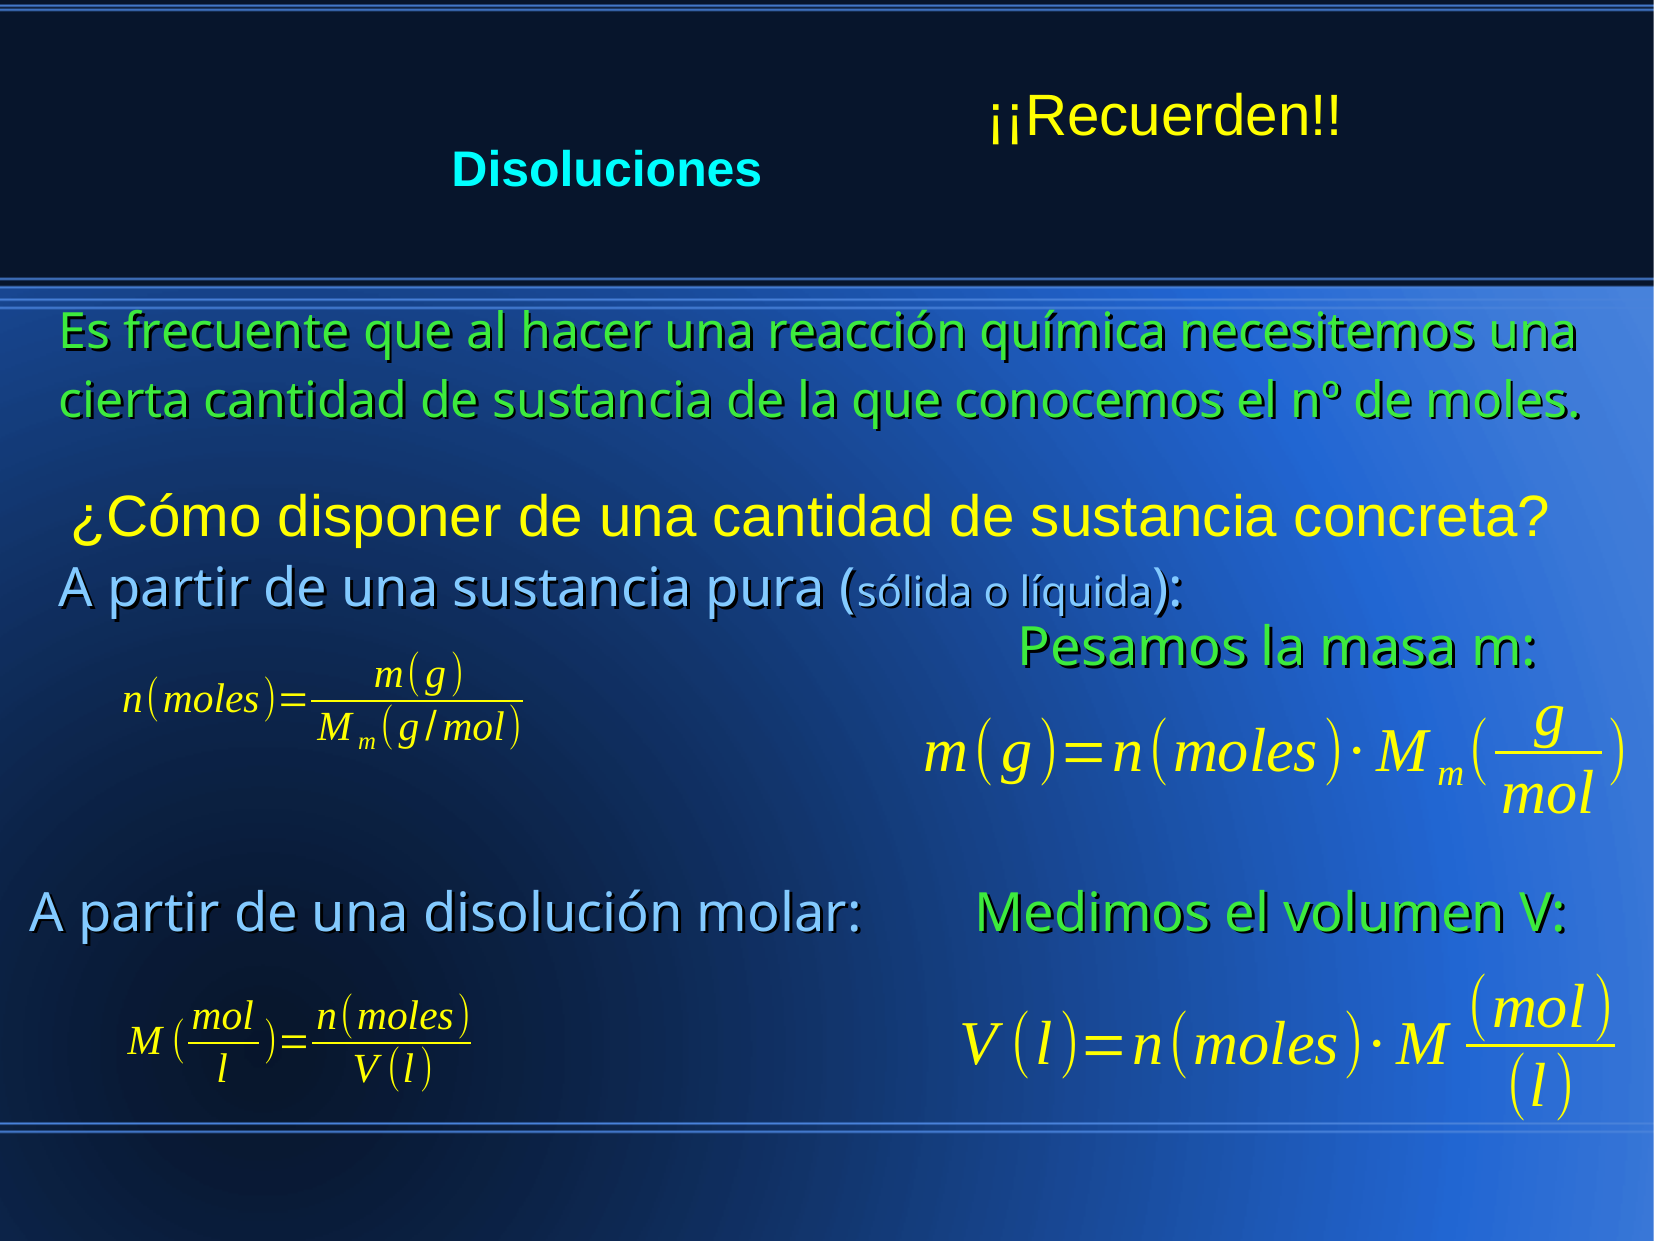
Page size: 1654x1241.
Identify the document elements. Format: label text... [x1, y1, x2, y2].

text_box A partir de una sustancia pura (sólida o líquida): [59, 548, 1388, 676]
list ¿Cómo disponer de una cantidad de sustancia concreta? [0, 483, 1625, 591]
chart [118, 991, 480, 1093]
picture [0, 486, 1654, 1241]
text_box ¡¡Recuerden!! [915, 82, 1461, 149]
chart [953, 970, 1625, 1123]
text_box Medimos el volumen V: [974, 873, 1654, 1001]
text_box Pesamos la masa m: [1003, 607, 1595, 680]
text_box A partir de una disolución molar: [29, 873, 974, 945]
chart [114, 649, 532, 756]
title Disoluciones [32, 118, 1182, 220]
picture [0, 0, 1654, 483]
text_box Es frecuente que al hacer una reacción química necesitemos una cierta cantidad de sustancia de la que conocemos el nº de moles. [59, 295, 1654, 486]
chart [915, 679, 1635, 827]
